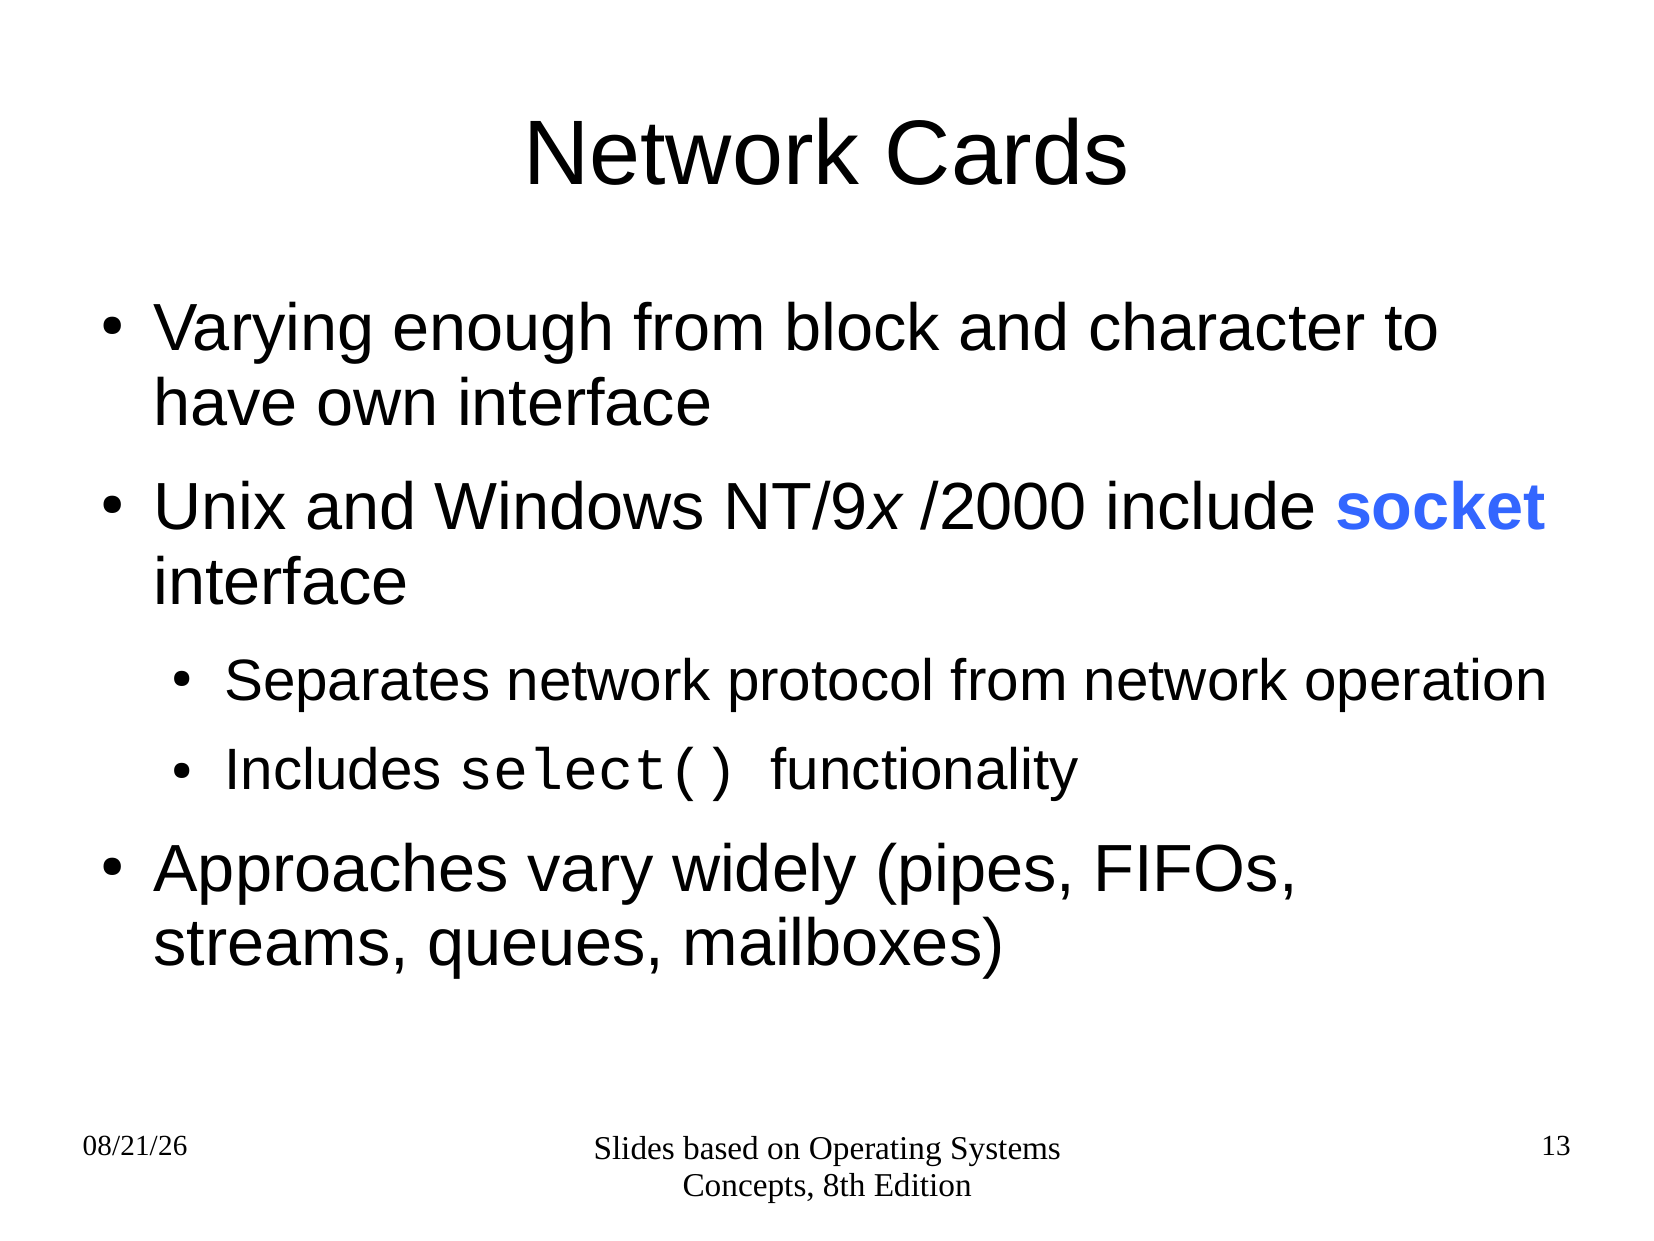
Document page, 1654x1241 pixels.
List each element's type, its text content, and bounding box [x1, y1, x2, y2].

title Network Cards [82, 49, 1571, 257]
list Varying enough from block and character to have own interface Unix and Windows NT/9x /2000 include socket interface Separates network protocol from network operation Includes select() functionality Approaches vary widely (pipes, FIFOs, streams, queues, mailboxes) [82, 290, 1571, 1010]
